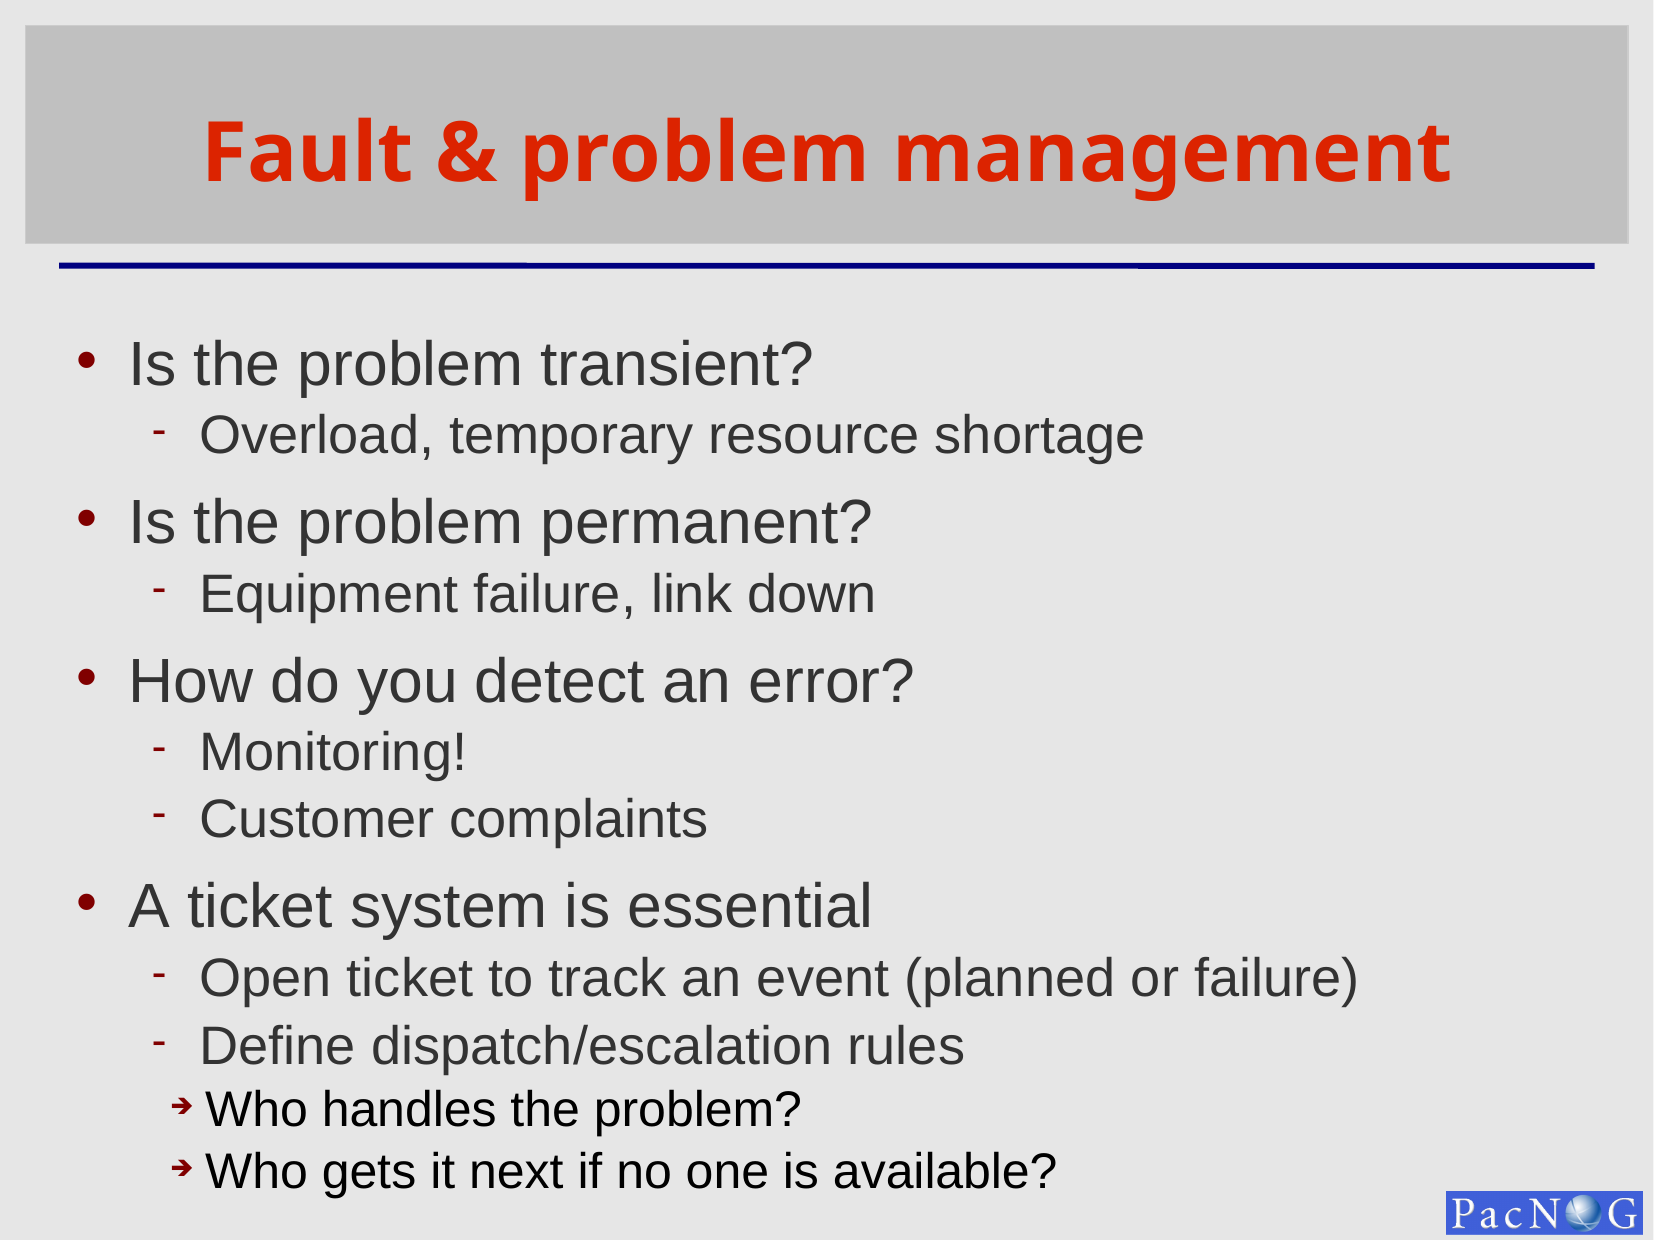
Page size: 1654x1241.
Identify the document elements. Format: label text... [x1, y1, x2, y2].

list Is the problem transient? Overload, temporary resource shortage Is the problem permanent? Equipment failure, link down How do you detect an error? Monitoring! Customer complaints A ticket system is essential Open ticket to track an event (planned or failure)‏ Define dispatch/escalation rules Who handles the problem? Who gets it next if no one is available? [59, 322, 1595, 1190]
picture [1446, 1191, 1643, 1235]
title Fault & problem management [121, 46, 1534, 254]
